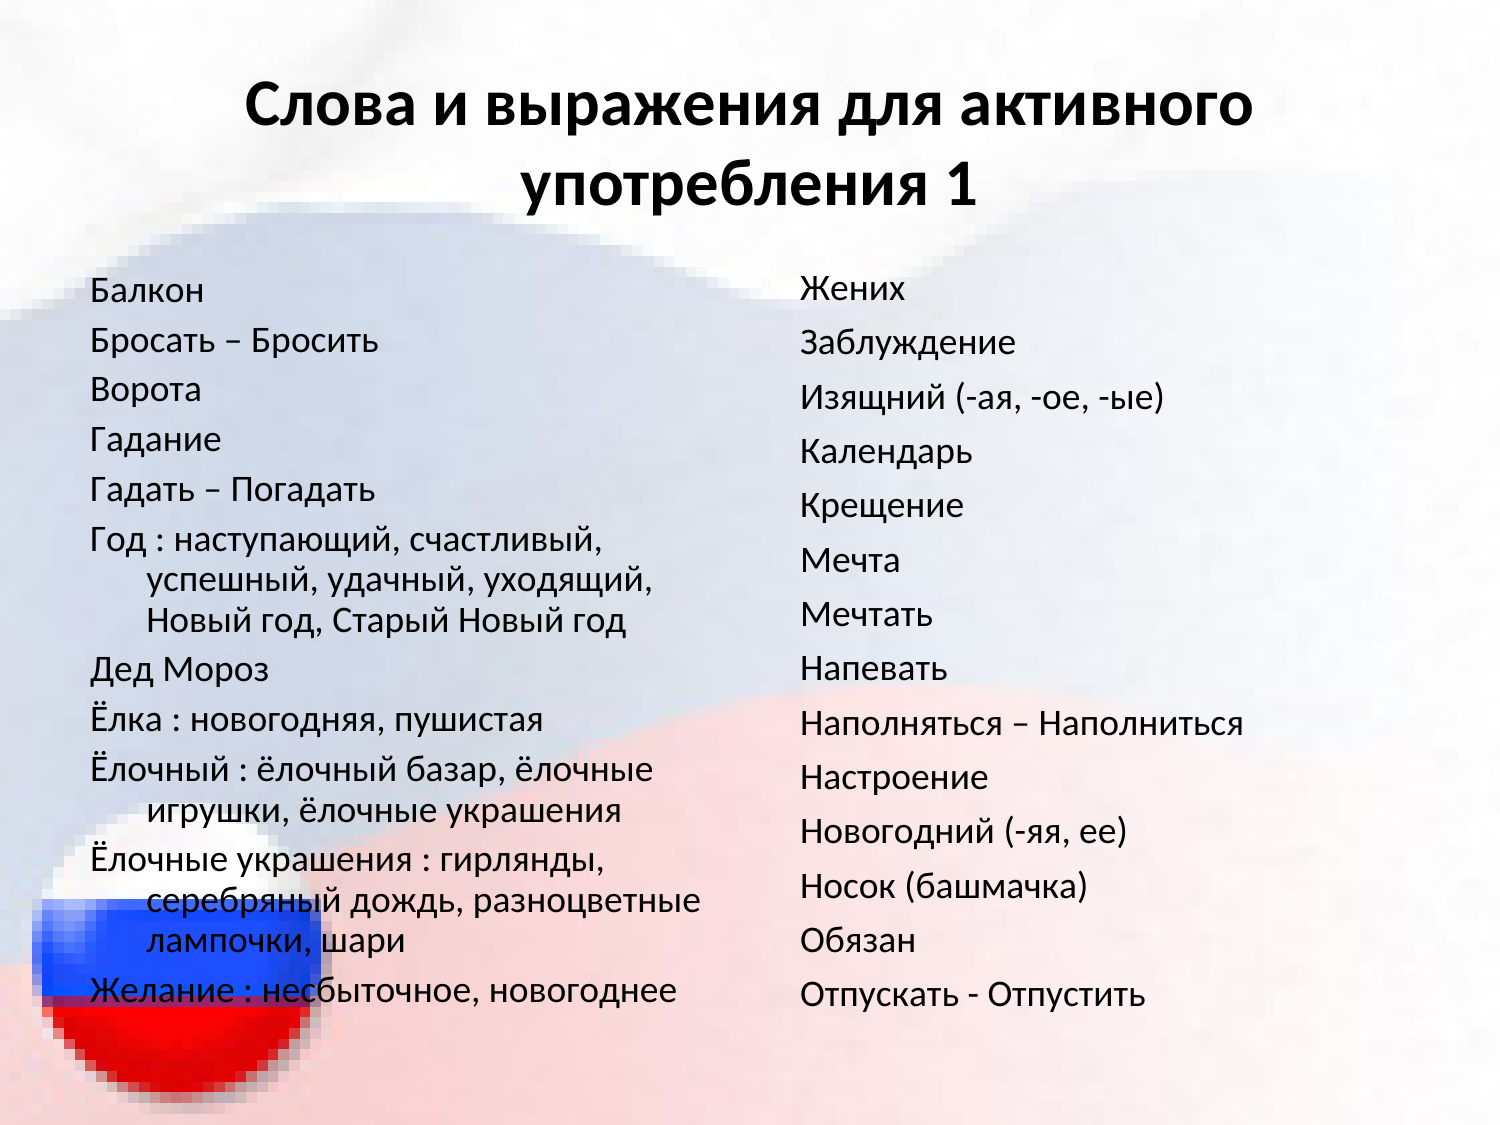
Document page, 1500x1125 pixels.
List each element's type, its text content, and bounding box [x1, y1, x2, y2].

picture [0, 0, 1500, 1125]
list Балкон Бросать – Бросить Ворота Гадание Гадать – Погадать Год : наступающий, счастливый, успешный, удачный, уходящий, Новый год, Старый Новый год Дед Мороз Ёлка : новогодняя, пушистая Ёлочный : ёлочный базар, ёлочные игрушки, ёлочные украшения Ёлочные украшения : гирлянды, серебряный дождь, разноцветные лампочки, шари Желание : несбыточное, новогоднее [75, 262, 751, 1083]
title Слова и выражения для активного употребления 1 [75, 45, 1426, 233]
text_box Жених Заблуждение Изящний (-ая, -ое, -ые) Календарь Крещение Мечта Мечтать Напевать Наполняться – Наполниться Настроение Новогодний (-яя, ее) Носок (башмачка) Обязан Отпускать - Отпустить [785, 255, 1461, 1083]
